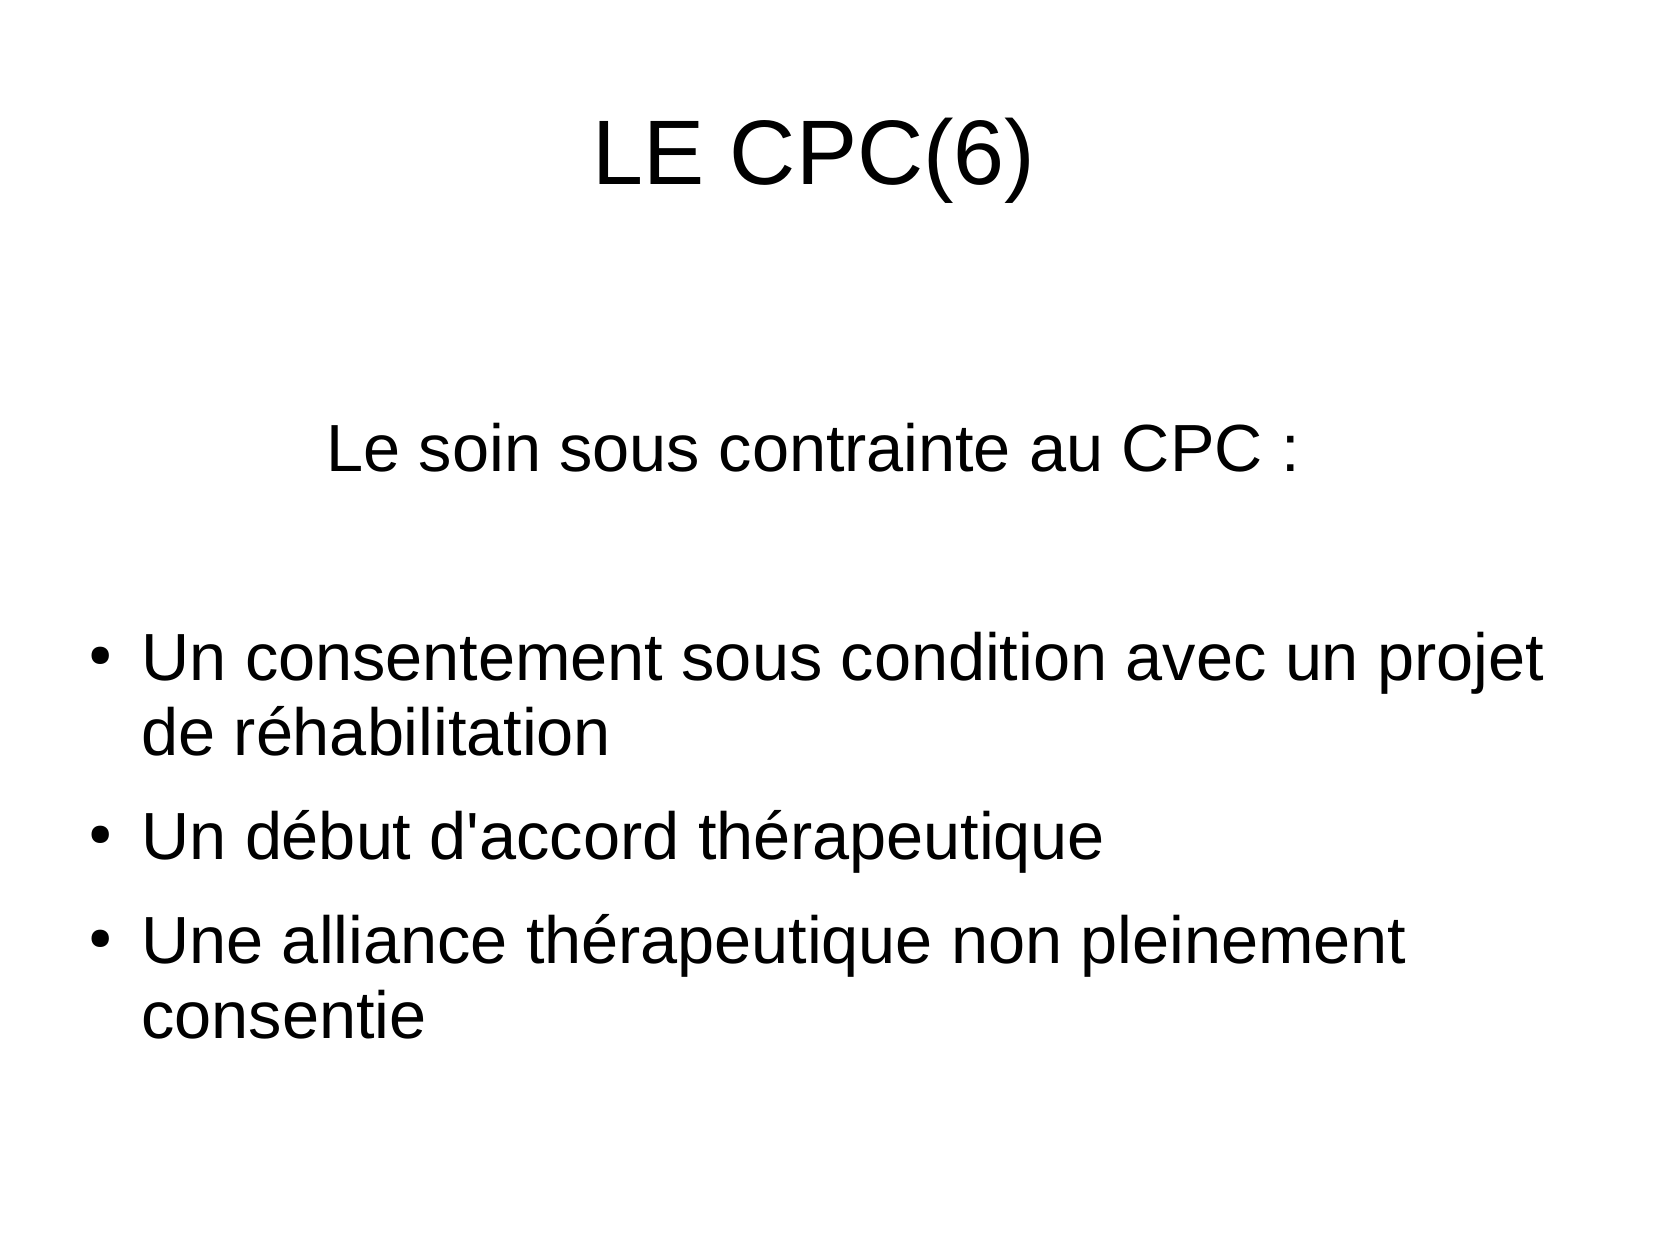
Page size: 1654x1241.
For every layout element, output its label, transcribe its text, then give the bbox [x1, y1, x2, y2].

list Le soin sous contrainte au CPC : Un consentement sous condition avec un projet de réhabilitation Un début d'accord thérapeutique Une alliance thérapeutique non pleinement consentie [70, 307, 1559, 1241]
title LE CPC(6) [82, 49, 1571, 257]
